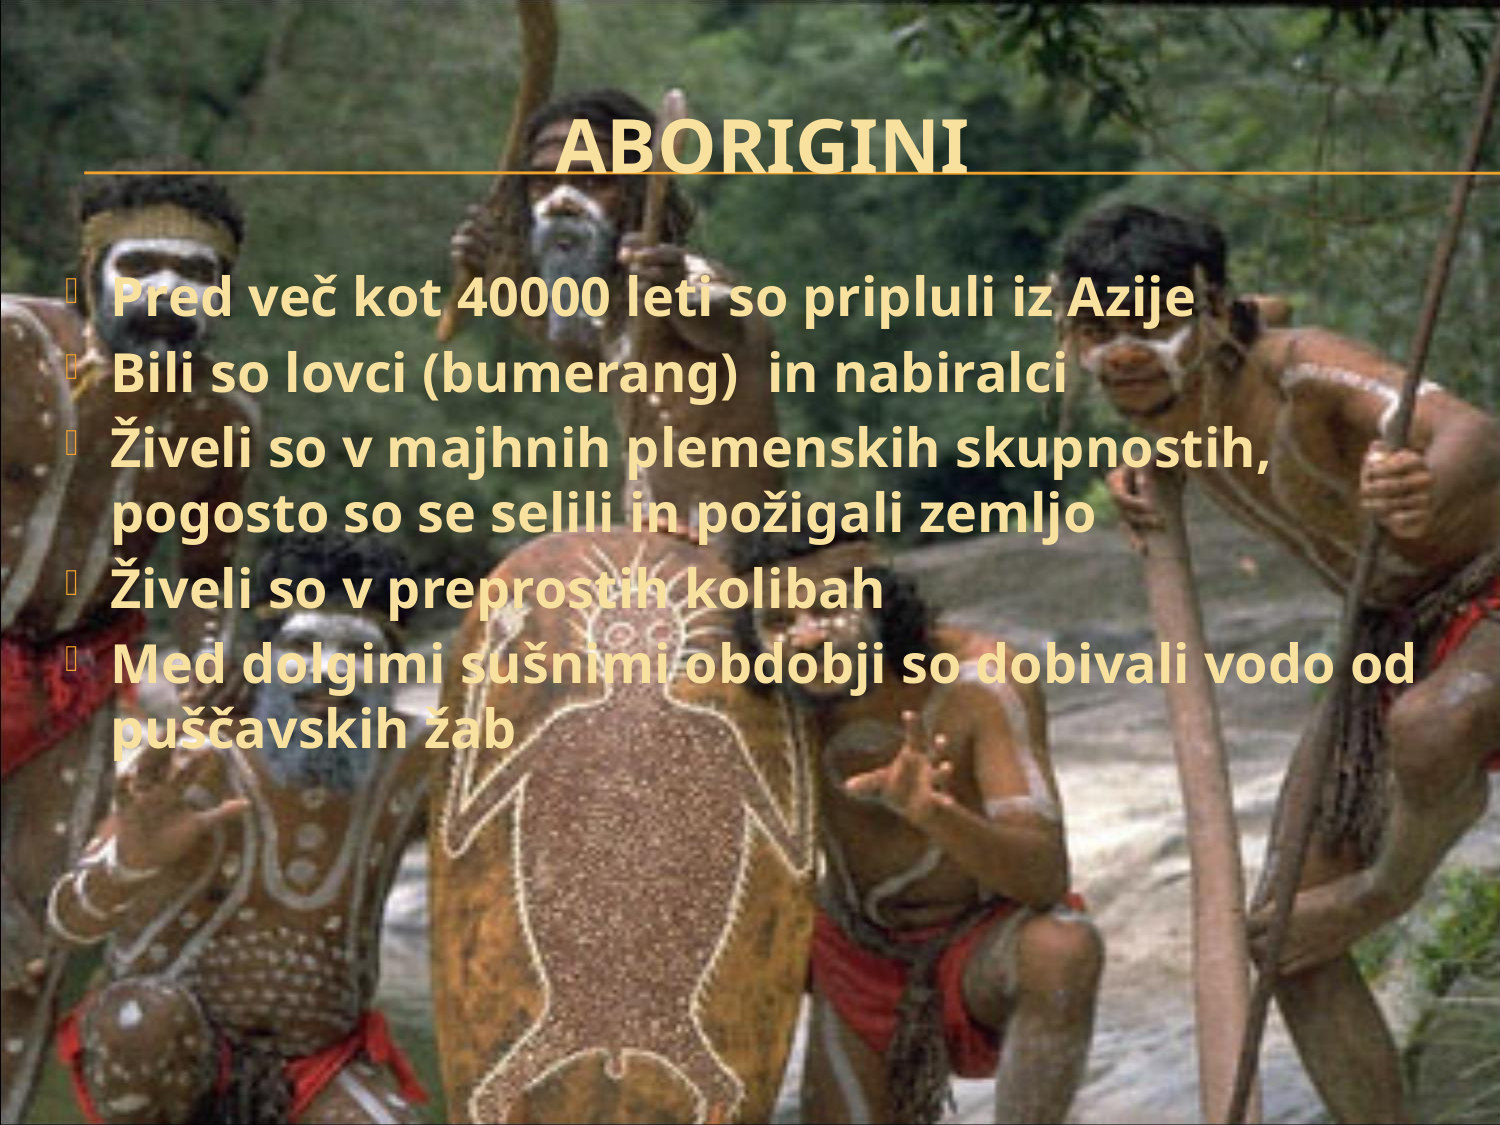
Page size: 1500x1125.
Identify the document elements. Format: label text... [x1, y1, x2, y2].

list Pred več kot 40000 leti so pripluli iz Azije Bili so lovci (bumerang) in nabiralci Živeli so v majhnih plemenskih skupnostih, pogosto so se selili in požigali zemljo Živeli so v preprostih kolibah Med dolgimi sušnimi obdobji so dobivali vodo od puščavskih žab [50, 254, 1475, 998]
picture [0, 0, 1500, 1125]
title ABORIGINI [50, 75, 1475, 213]
